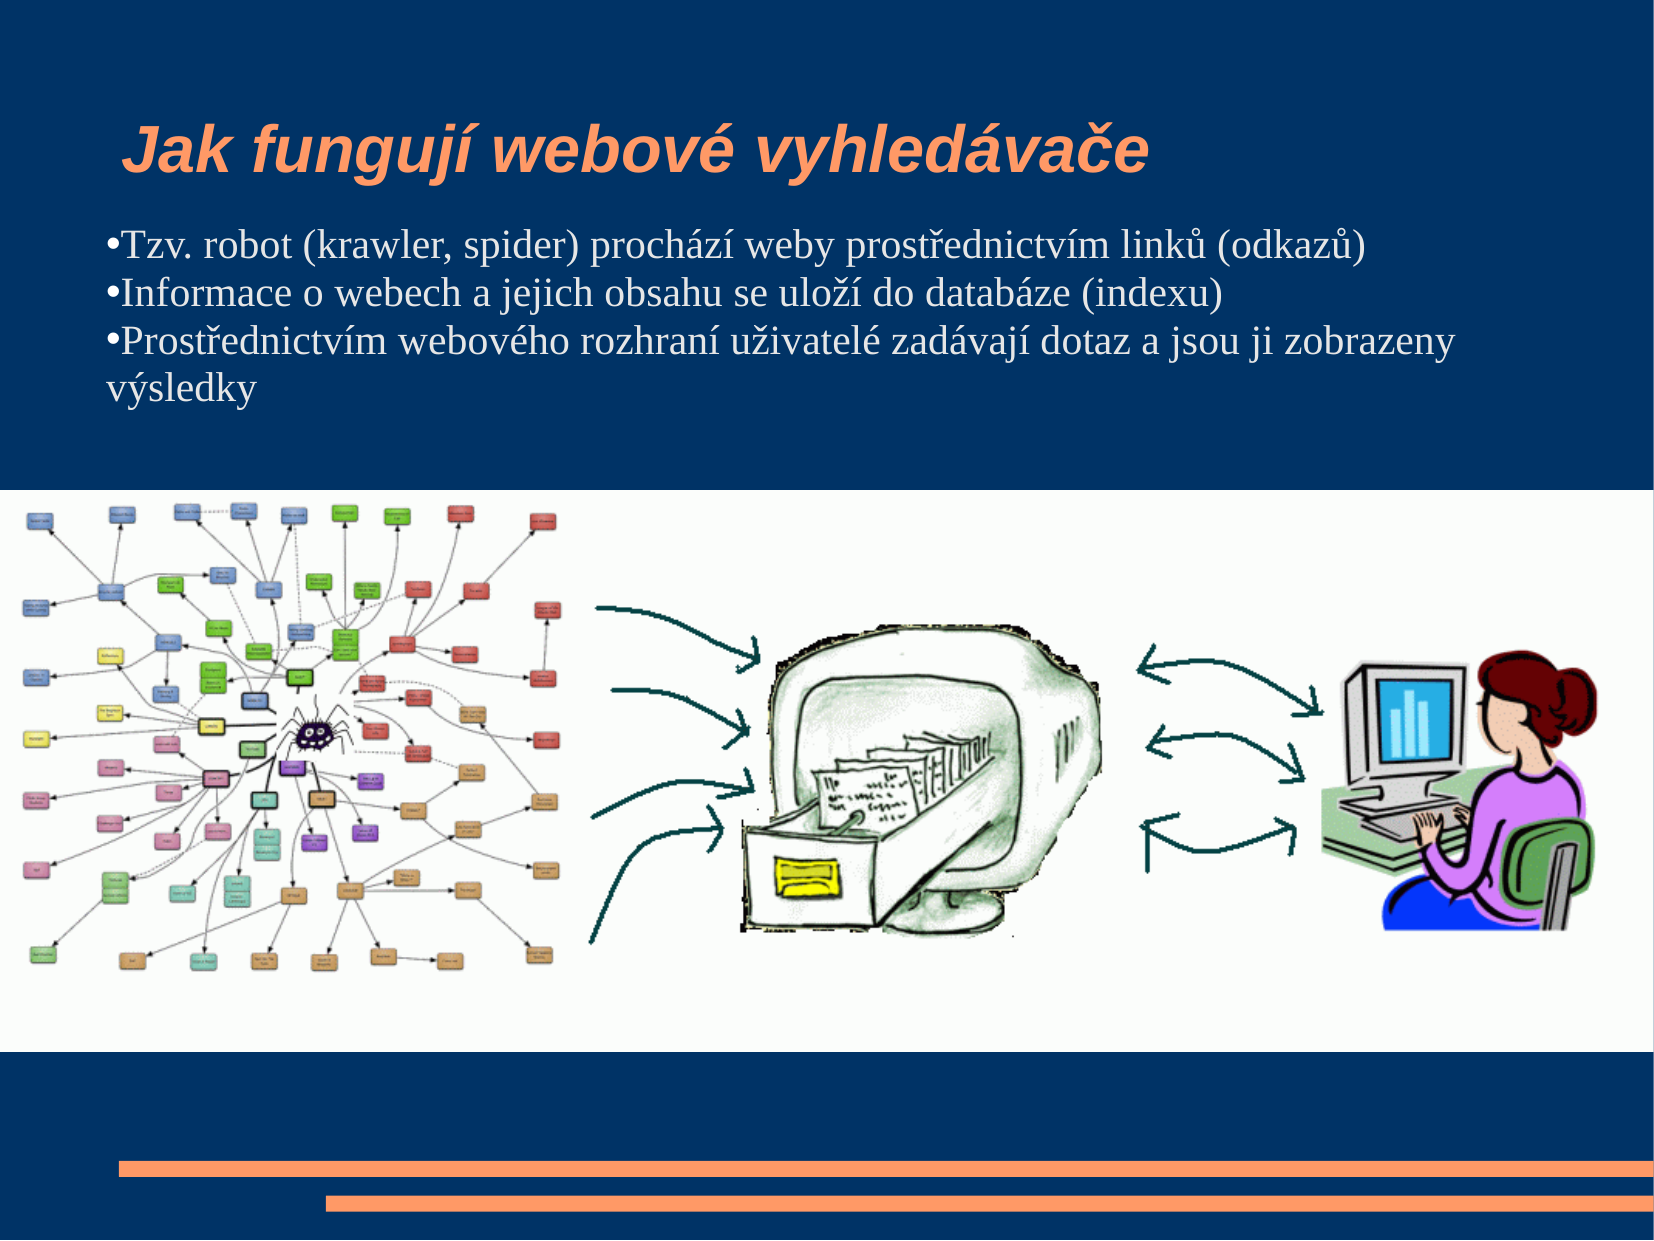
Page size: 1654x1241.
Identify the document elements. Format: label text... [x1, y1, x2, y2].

picture [0, 490, 1654, 1052]
title Jak fungují webové vyhledávače [121, 46, 1534, 218]
list Tzv. robot (krawler, spider) prochází weby prostřednictvím linků (odkazů) Informace o webech a jejich obsahu se uloží do databáze (indexu) Prostřednictvím webového rozhraní uživatelé zadávají dotaz a jsou ji zobrazeny výsledky [106, 218, 1546, 490]
